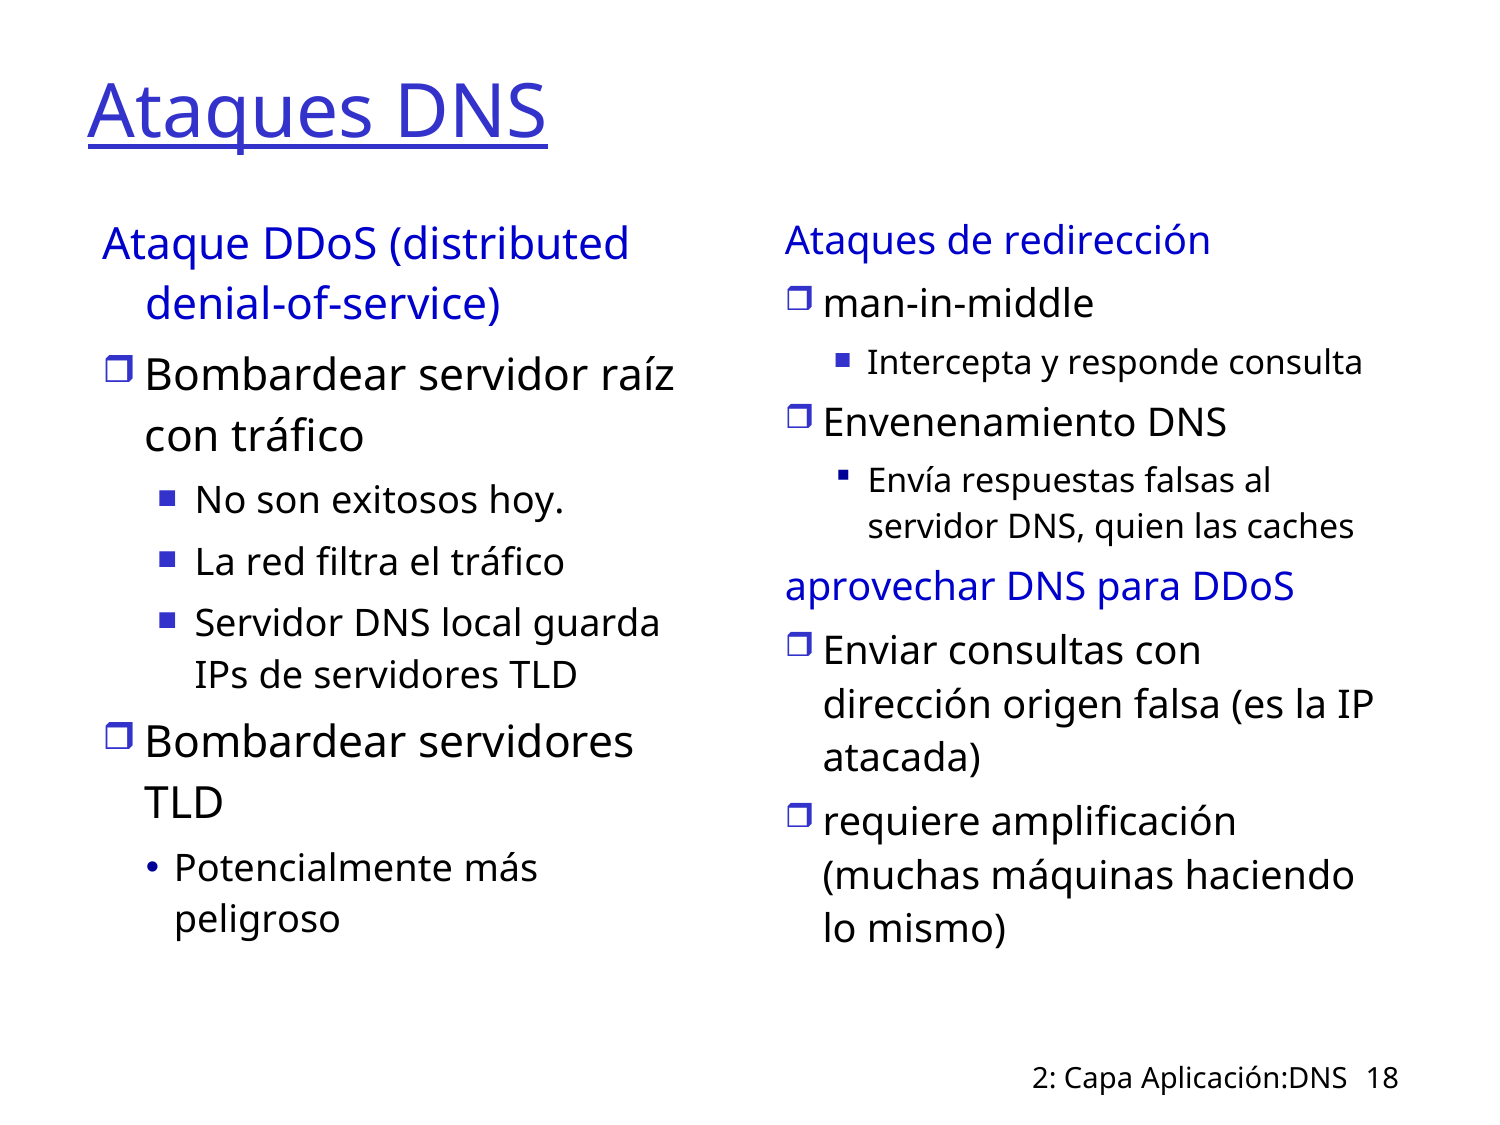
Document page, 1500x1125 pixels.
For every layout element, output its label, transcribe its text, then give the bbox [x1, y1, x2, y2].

list Ataque DDoS (distributed denial-of-service) Bombardear servidor raíz con tráfico No son exitosos hoy. La red filtra el tráfico Servidor DNS local guarda IPs de servidores TLD Bombardear servidores TLD Potencialmente más peligroso [87, 204, 713, 968]
list Ataques de redirección man-in-middle Intercepta y responde consulta Envenenamiento DNS Envía respuestas falsas al servidor DNS, quien las caches aprovechar DNS para DDoS Enviar consultas con dirección origen falsa (es la IP atacada) requiere amplificación (muchas máquinas haciendo lo mismo) [769, 204, 1395, 968]
title Ataques DNS [87, 22, 1363, 196]
